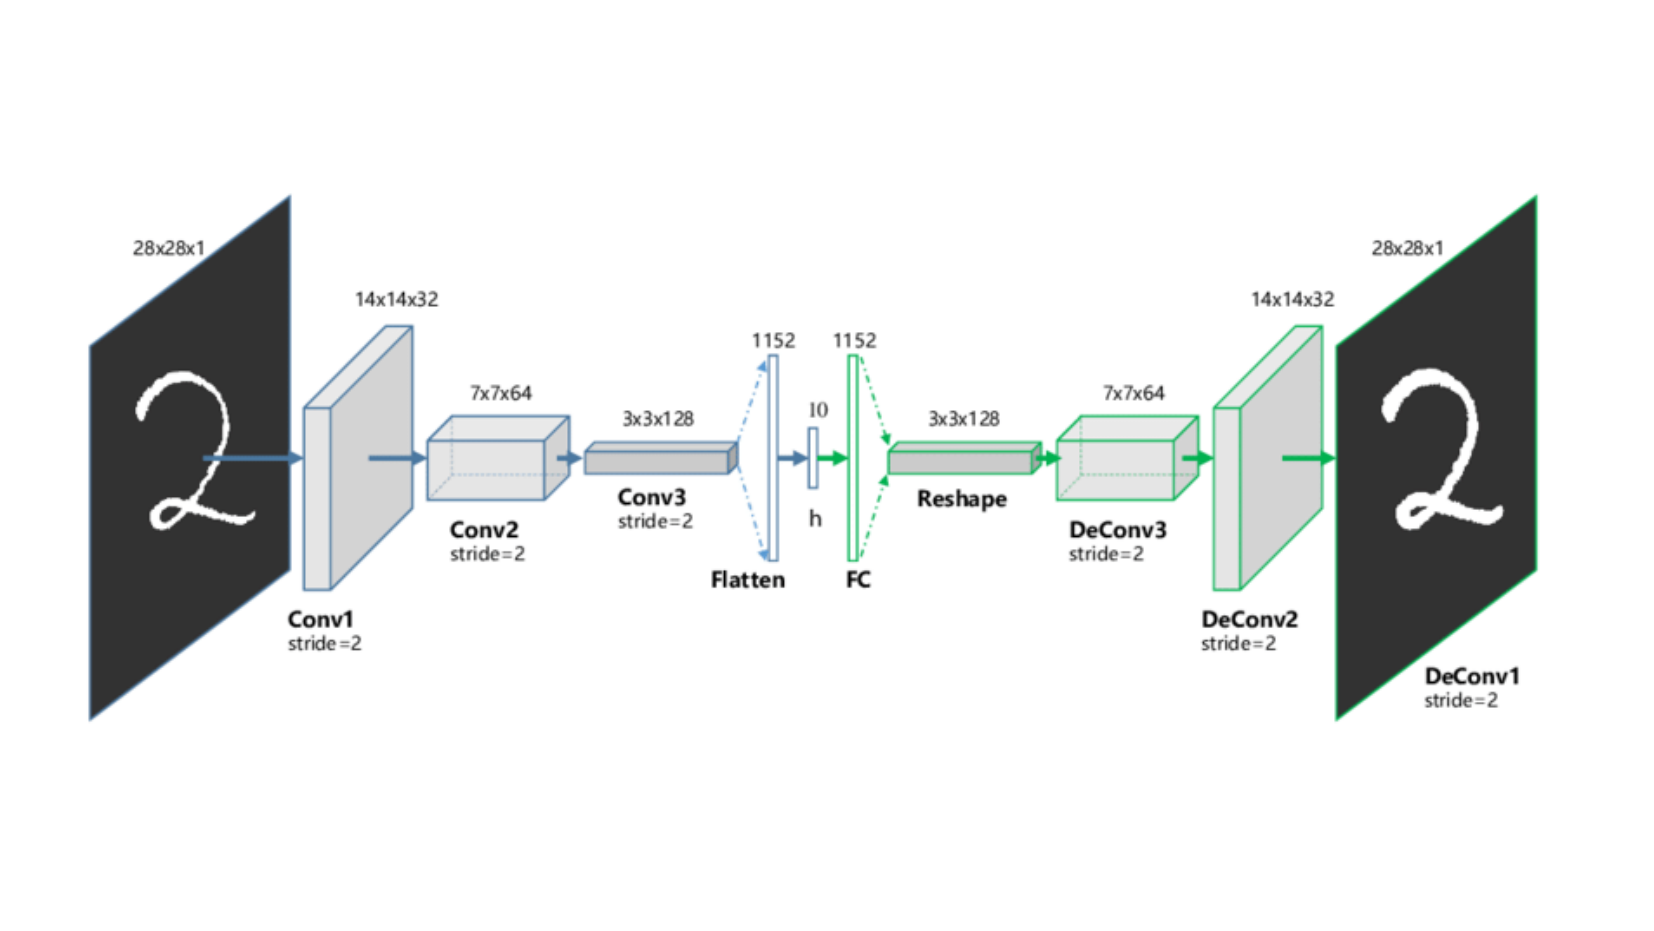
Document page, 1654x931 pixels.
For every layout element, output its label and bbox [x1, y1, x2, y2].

picture [75, 187, 1550, 727]
